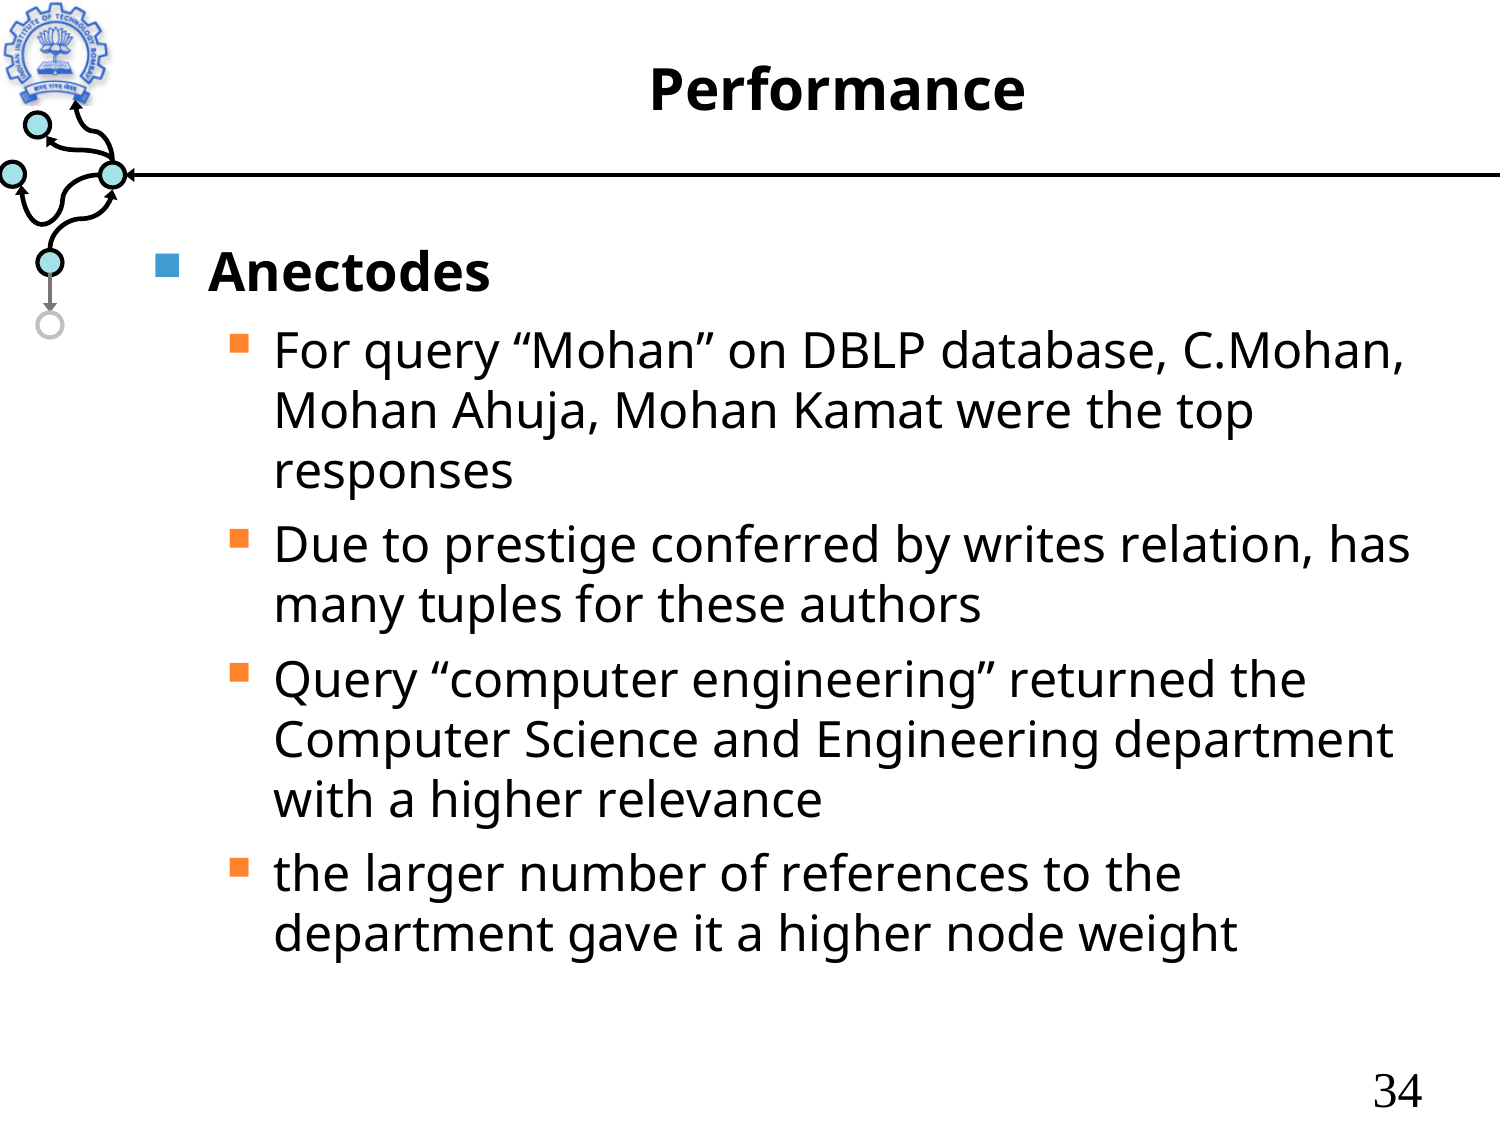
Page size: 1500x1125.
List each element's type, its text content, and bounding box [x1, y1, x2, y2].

list Anectodes For query “Mohan” on DBLP database, C.Mohan, Mohan Ahuja, Mohan Kamat were the top responses Due to prestige conferred by writes relation, has many tuples for these authors Query “computer engineering” returned the Computer Science and Engineering department with a higher relevance the larger number of references to the department gave it a higher node weight [137, 237, 1450, 1063]
picture [0, 0, 113, 106]
title Performance [200, 12, 1476, 163]
